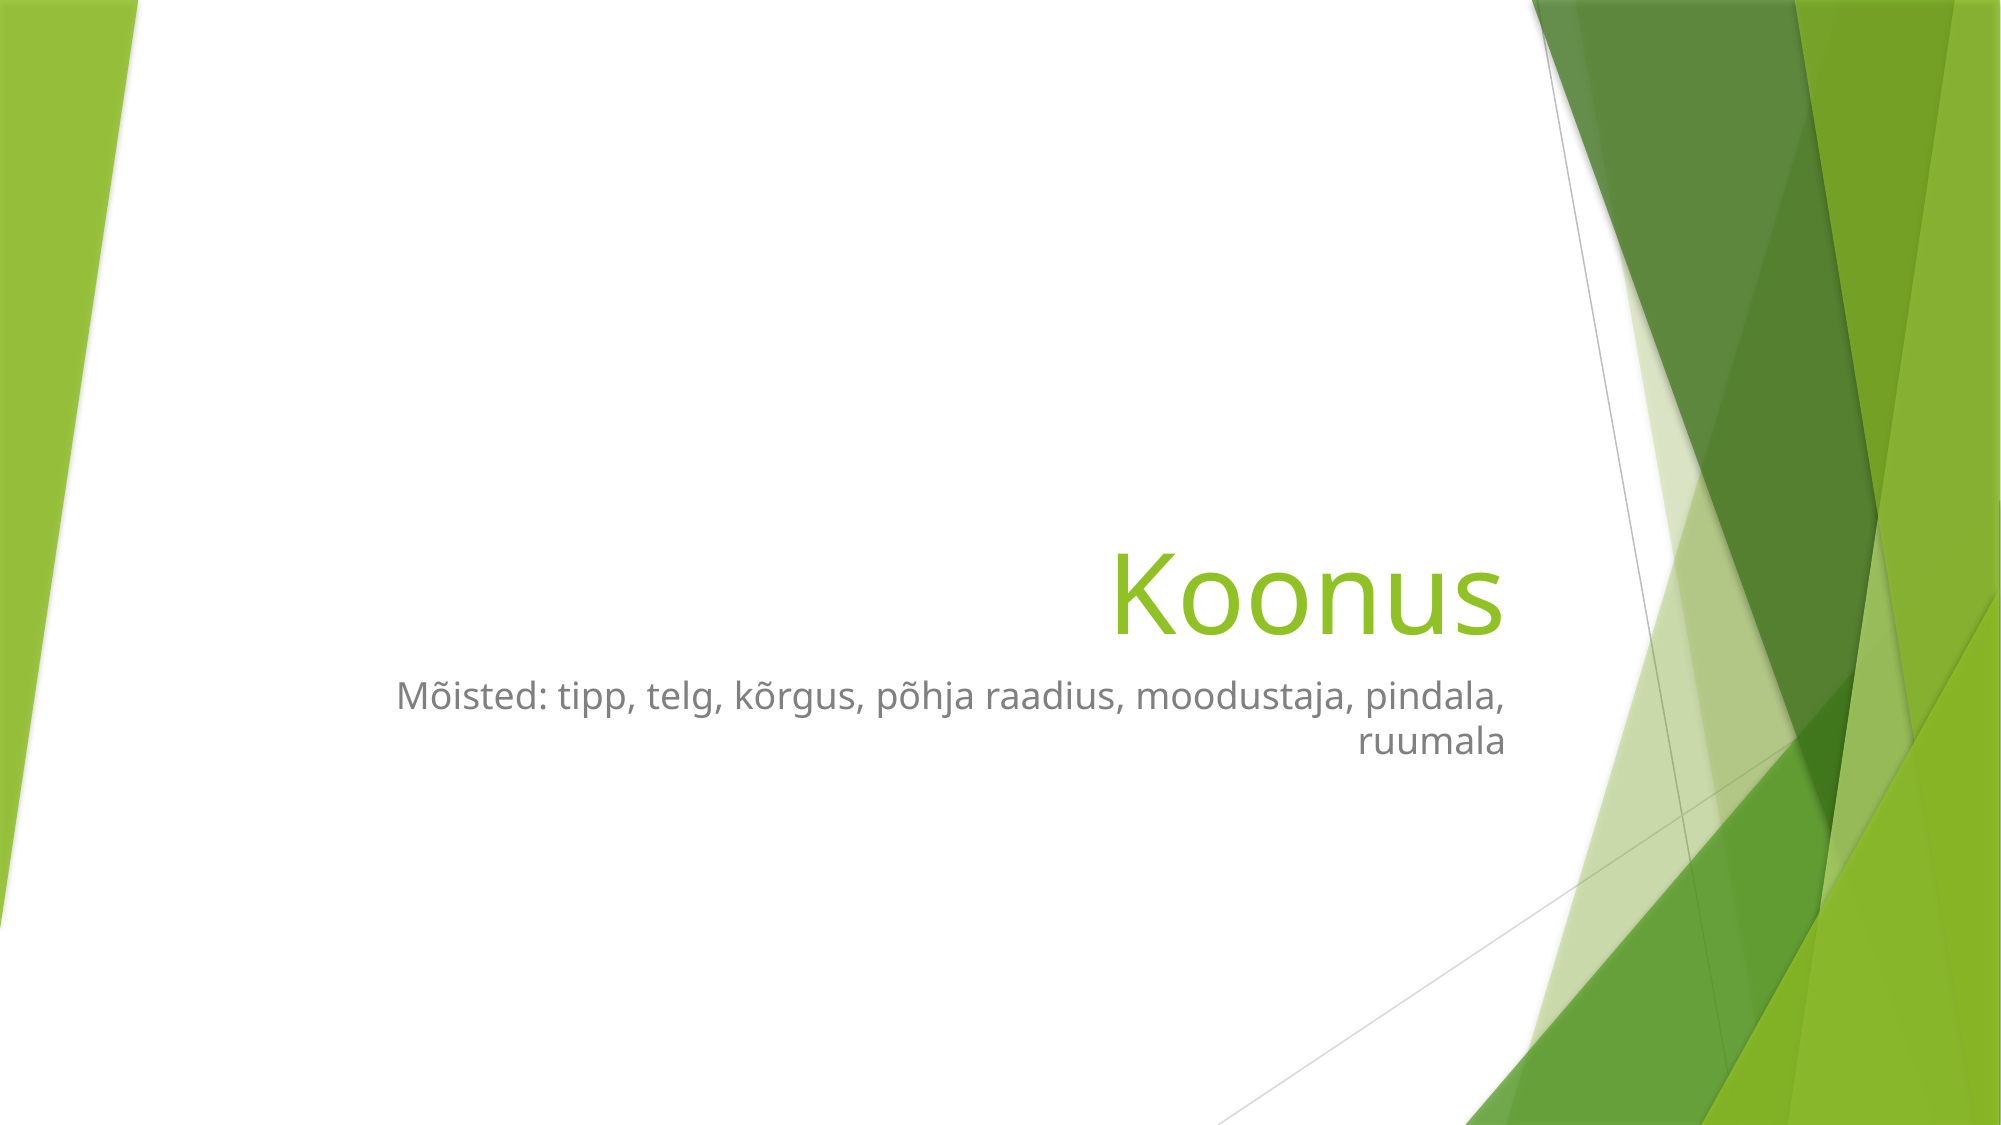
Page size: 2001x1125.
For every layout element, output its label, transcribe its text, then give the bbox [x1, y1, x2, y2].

subtitle Mõisted: tipp, telg, kõrgus, põhja raadius, moodustaja, pindala, ruumala [247, 664, 1522, 845]
title Koonus [247, 394, 1522, 664]
